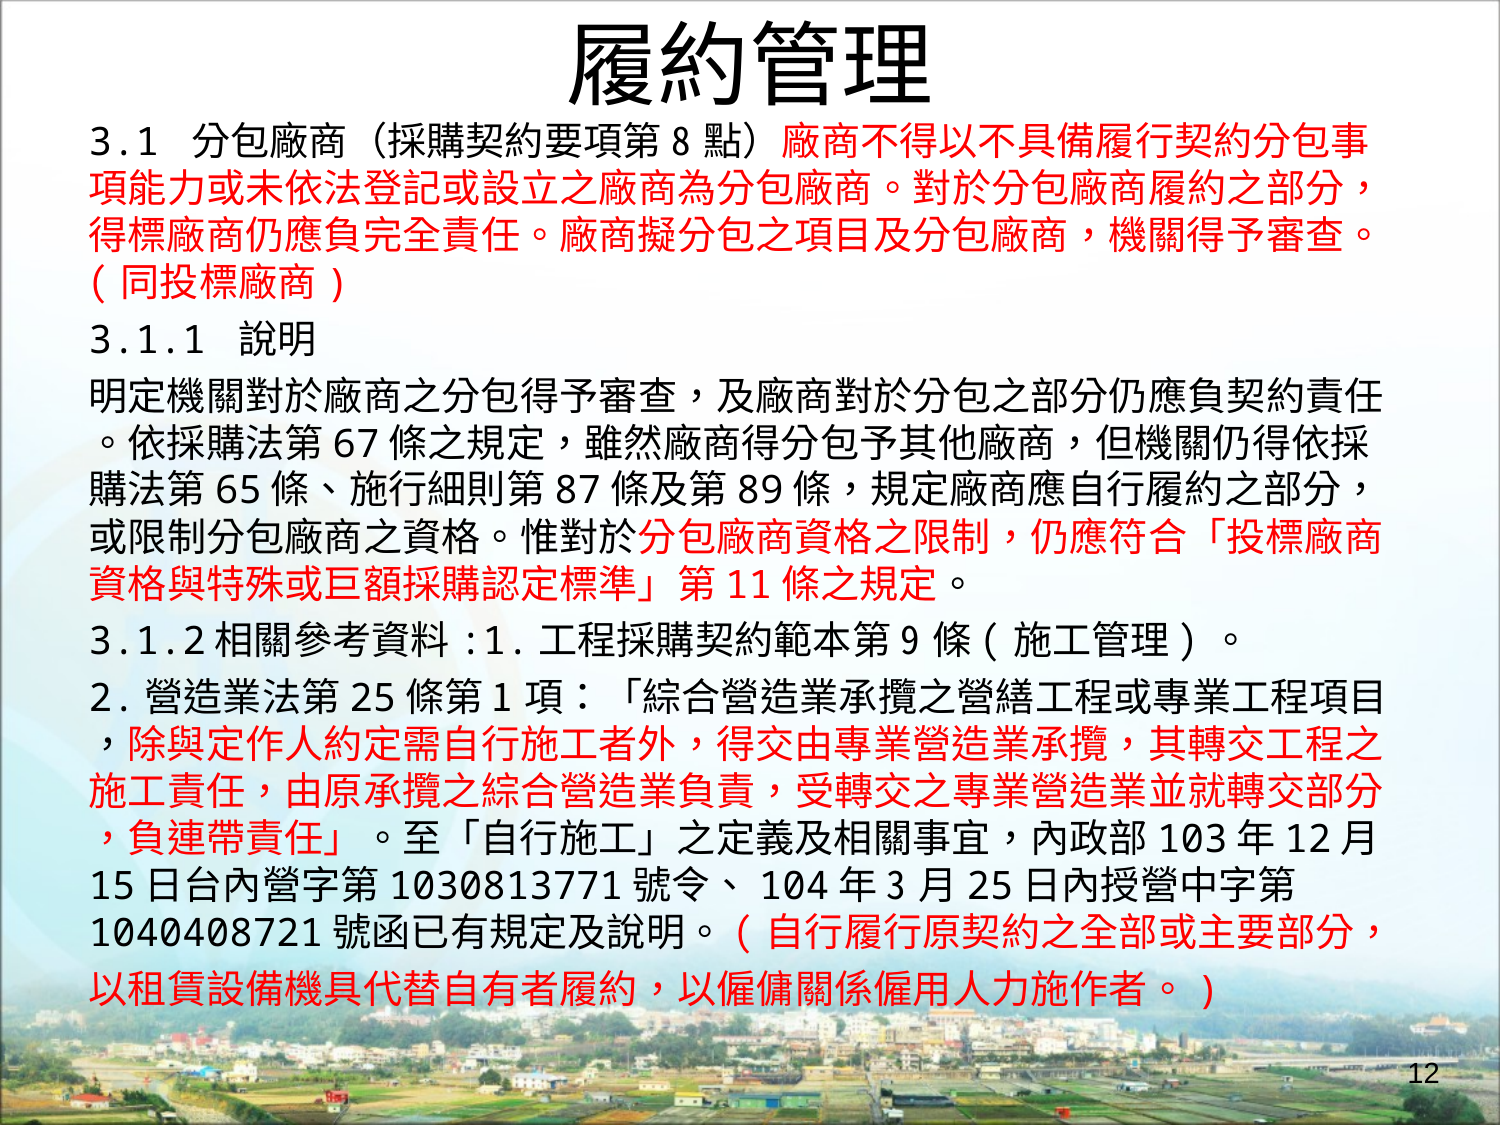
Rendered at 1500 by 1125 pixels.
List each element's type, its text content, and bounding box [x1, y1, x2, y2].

list 3.1 分包廠商（採購契約要項第8點）廠商不得以不具備履行契約分包事項能力或未依法登記或設立之廠商為分包廠商。對於分包廠商履約之部分，得標廠商仍應負完全責任。廠商擬分包之項目及分包廠商，機關得予審查。(同投標廠商) 3.1.1 說明 明定機關對於廠商之分包得予審查，及廠商對於分包之部分仍應負契約責任。依採購法第67條之規定，雖然廠商得分包予其他廠商，但機關仍得依採購法第65條、施行細則第87條及第89條，規定廠商應自行履約之部分，或限制分包廠商之資格。惟對於分包廠商資格之限制，仍應符合「投標廠商資格與特殊或巨額採購認定標準」第11條之規定。 3.1.2相關參考資料:1.工程採購契約範本第9條(施工管理)。 2.營造業法第25條第1項：「綜合營造業承攬之營繕工程或專業工程項目，除與定作人約定需自行施工者外，得交由專業營造業承攬，其轉交工程之施工責任，由原承攬之綜合營造業負責，受轉交之專業營造業並就轉交部分，負連帶責任」。至「自行施工」之定義及相關事宜，內政部103年12月15日台內營字第1030813771號令、104年3月25日內授營中字第1040408721號函已有規定及說明。(自行履行原契約之全部或主要部分， 以租賃設備機具代替自有者履約，以僱傭關係僱用人力施作者。) [73, 108, 1424, 1071]
title 履約管理 [74, 7, 1425, 118]
picture [0, 0, 1500, 1125]
text_box 12 [1104, 1046, 1455, 1125]
